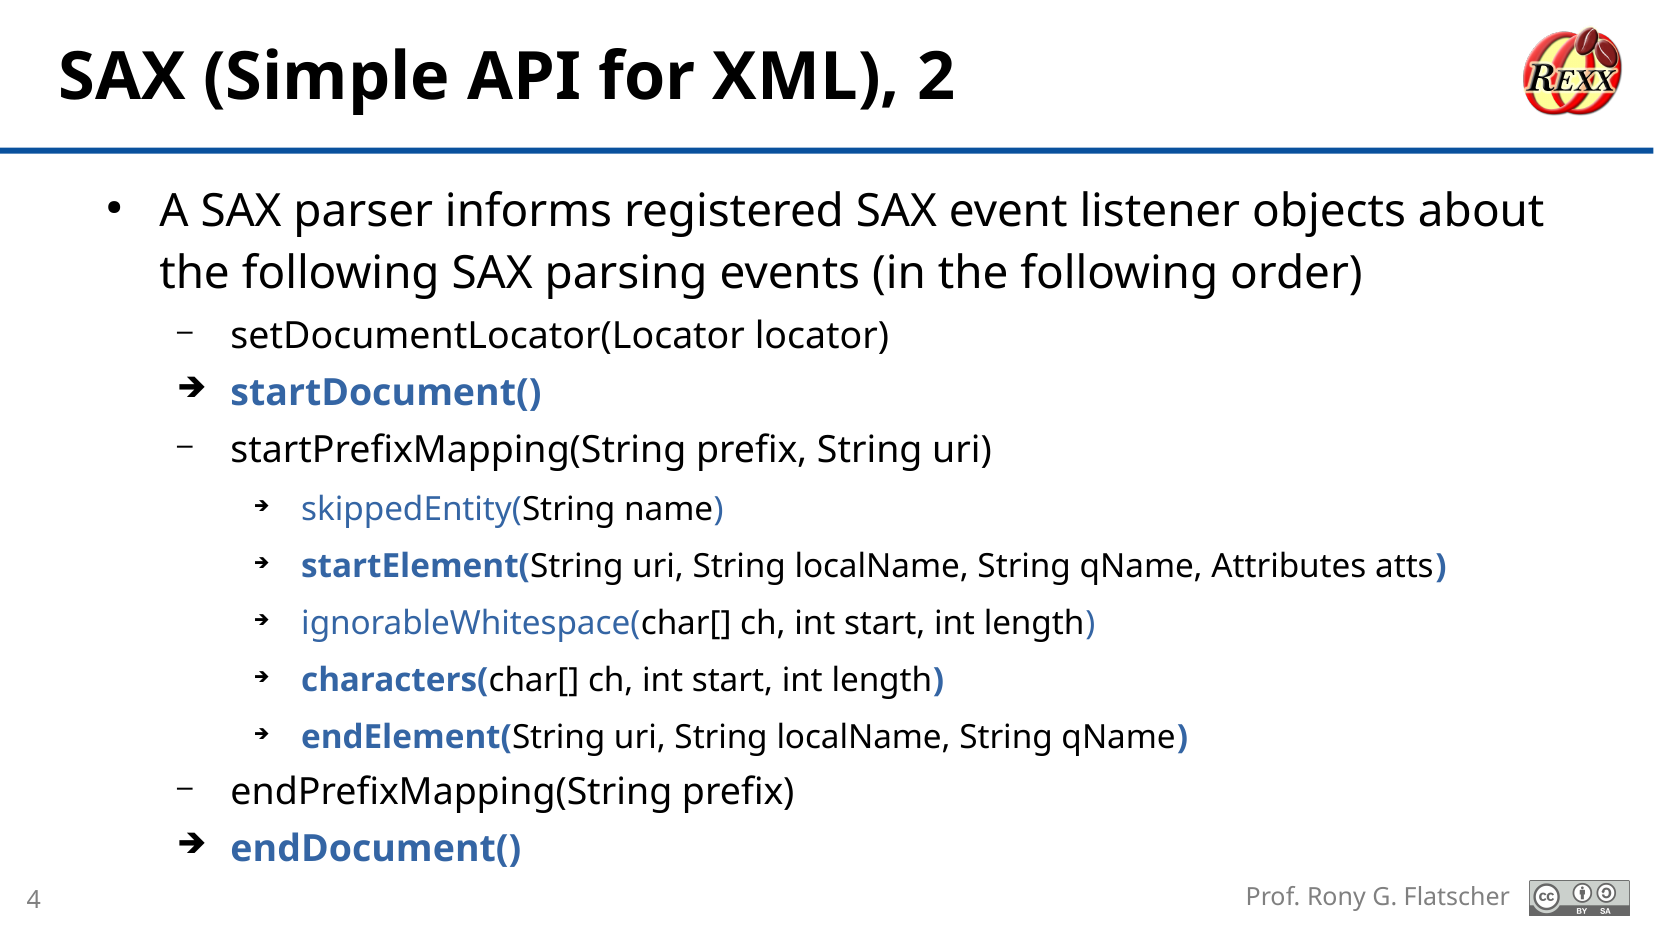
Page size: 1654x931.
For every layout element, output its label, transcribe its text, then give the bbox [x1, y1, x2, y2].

title SAX (Simple API for XML), 2 [0, 0, 1625, 148]
list A SAX parser informs registered SAX event listener objects about the following SAX parsing events (in the following order) setDocumentLocator(Locator locator) startDocument() startPrefixMapping(String prefix, String uri) skippedEntity(String name) startElement(String uri, String localName, String qName, Attributes atts) ignorableWhitespace(char[] ch, int start, int length) characters(char[] ch, int start, int length) endElement(String uri, String localName, String qName) endPrefixMapping(String prefix) endDocument() [88, 177, 1577, 857]
